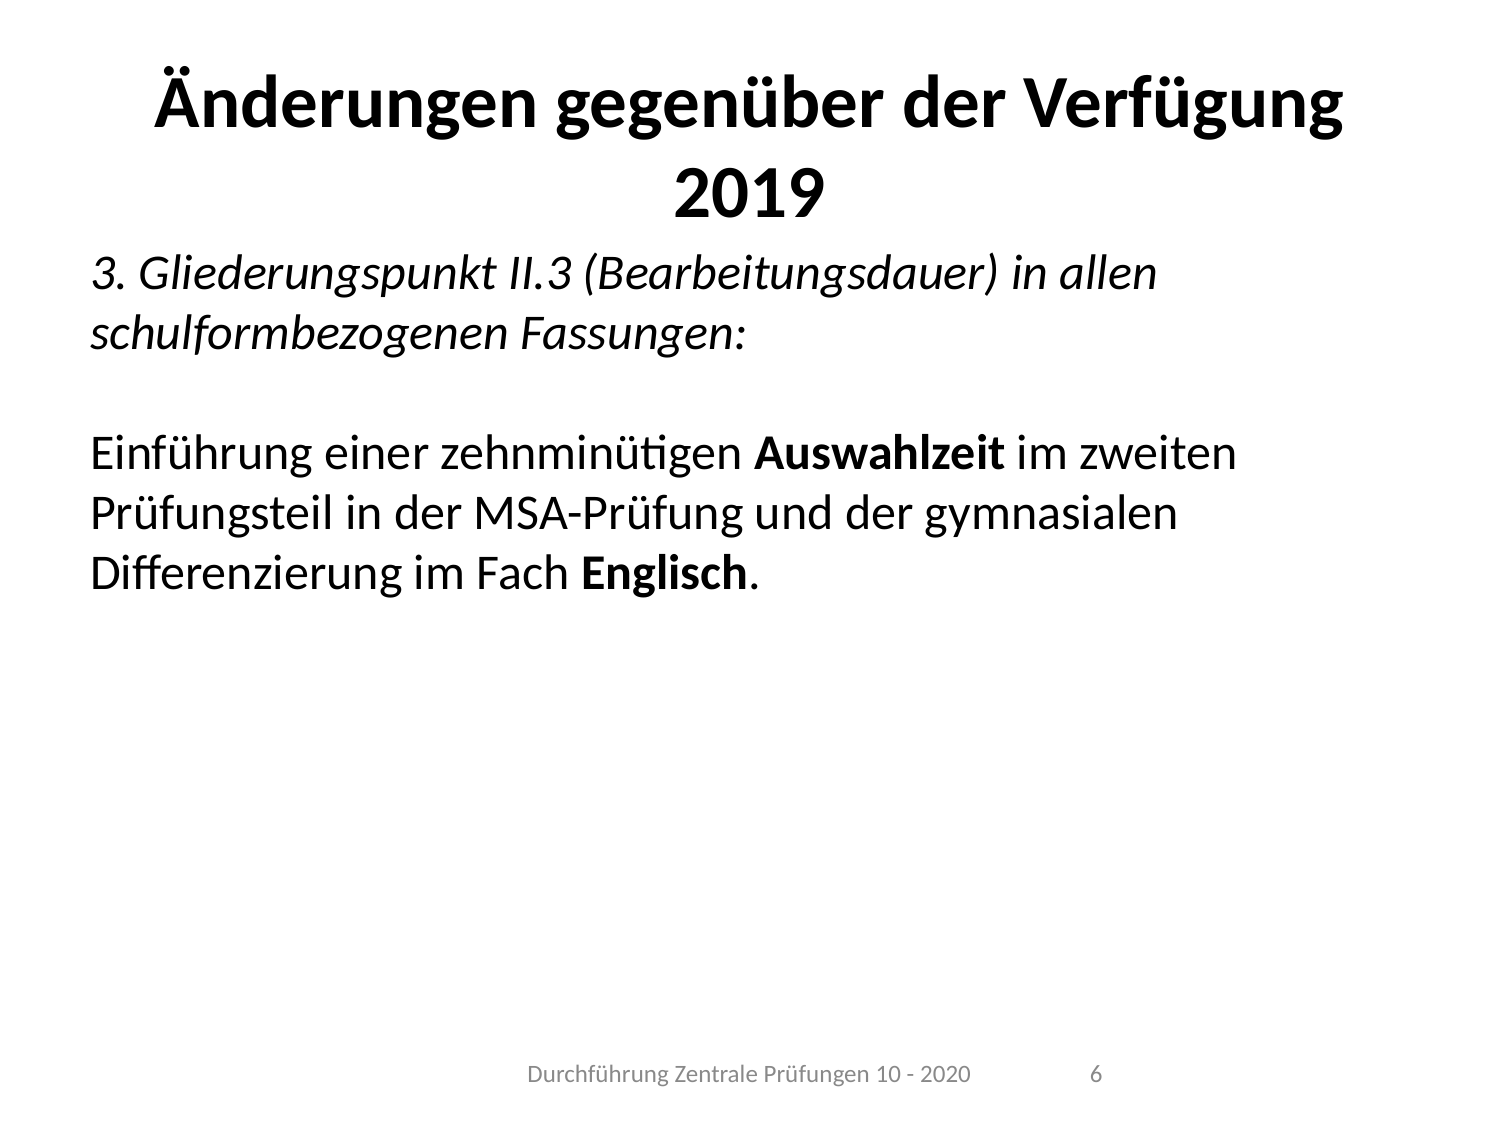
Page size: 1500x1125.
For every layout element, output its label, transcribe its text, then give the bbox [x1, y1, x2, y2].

title Änderungen gegenüber der Verfügung 2019 [75, 45, 1426, 209]
list 3. Gliederungspunkt II.3 (Bearbeitungsdauer) in allen schulformbezogenen Fassungen: Einführung einer zehnminütigen Auswahlzeit im zweiten Prüfungsteil in der MSA-Prüfung und der gymnasialen Differenzierung im Fach Englisch. [75, 231, 1426, 1005]
text_box 6 [1074, 1042, 1426, 1103]
text_box Durchführung Zentrale Prüfungen 10 - 2020 [512, 1042, 988, 1103]
